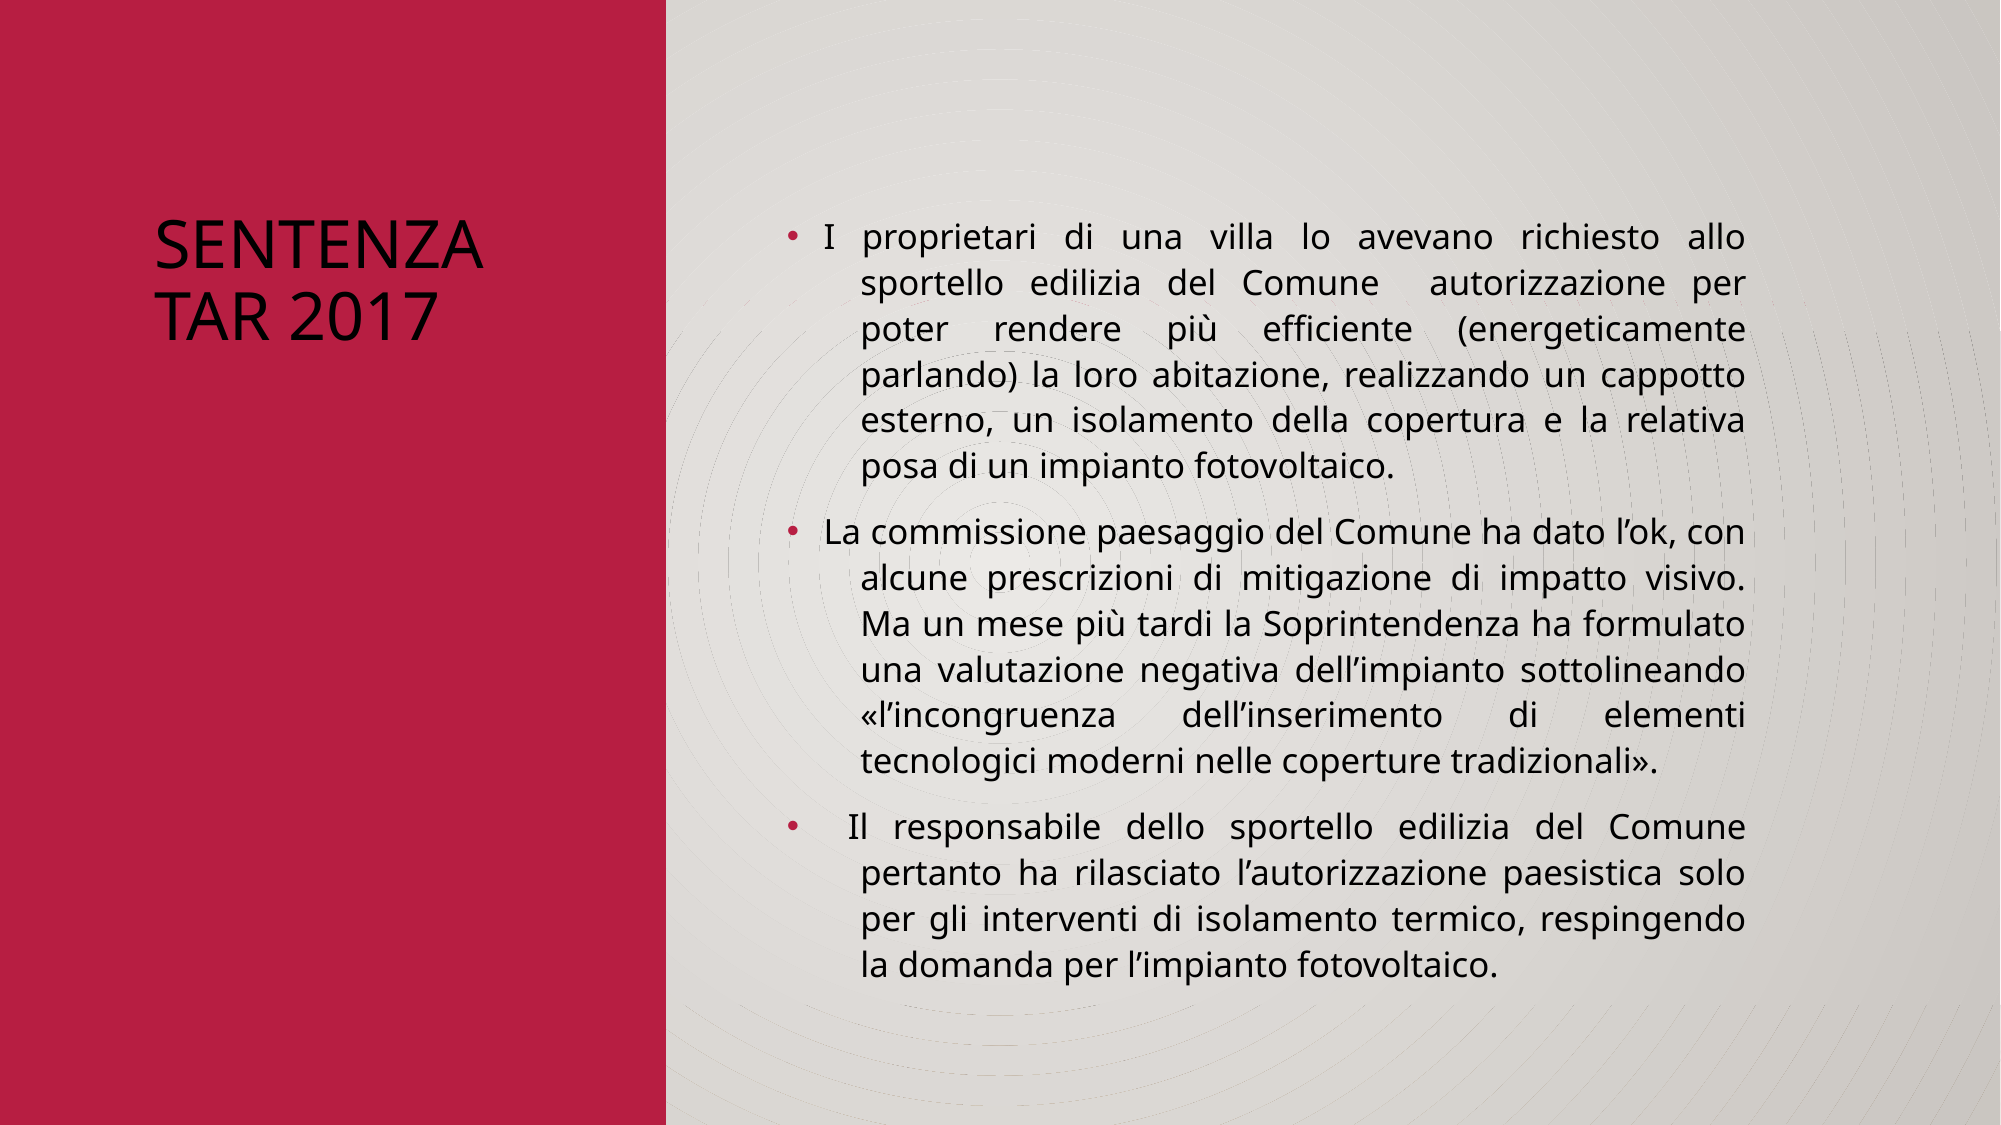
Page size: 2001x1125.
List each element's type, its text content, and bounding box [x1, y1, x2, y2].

text_box [0, 0, 2000, 1125]
title Sentenza tar 2017 [139, 203, 587, 956]
list I proprietari di una villa lo avevano richiesto allo sportello edilizia del Comune autorizzazione per poter rendere più efficiente (energeticamente parlando) la loro abitazione, realizzando un cappotto esterno, un isolamento della copertura e la relativa posa di un impianto fotovoltaico. La commissione paesaggio del Comune ha dato l’ok, con alcune prescrizioni di mitigazione di impatto visivo. Ma un mese più tardi la Soprintendenza ha formulato una valutazione negativa dell’impianto sottolineando «l’incongruenza dell’inserimento di elementi tecnologici moderni nelle coperture tradizionali». Il responsabile dello sportello edilizia del Comune pertanto ha rilasciato l’autorizzazione paesistica solo per gli interventi di isolamento termico, respingendo la domanda per l’impianto fotovoltaico. [771, 203, 1762, 1010]
